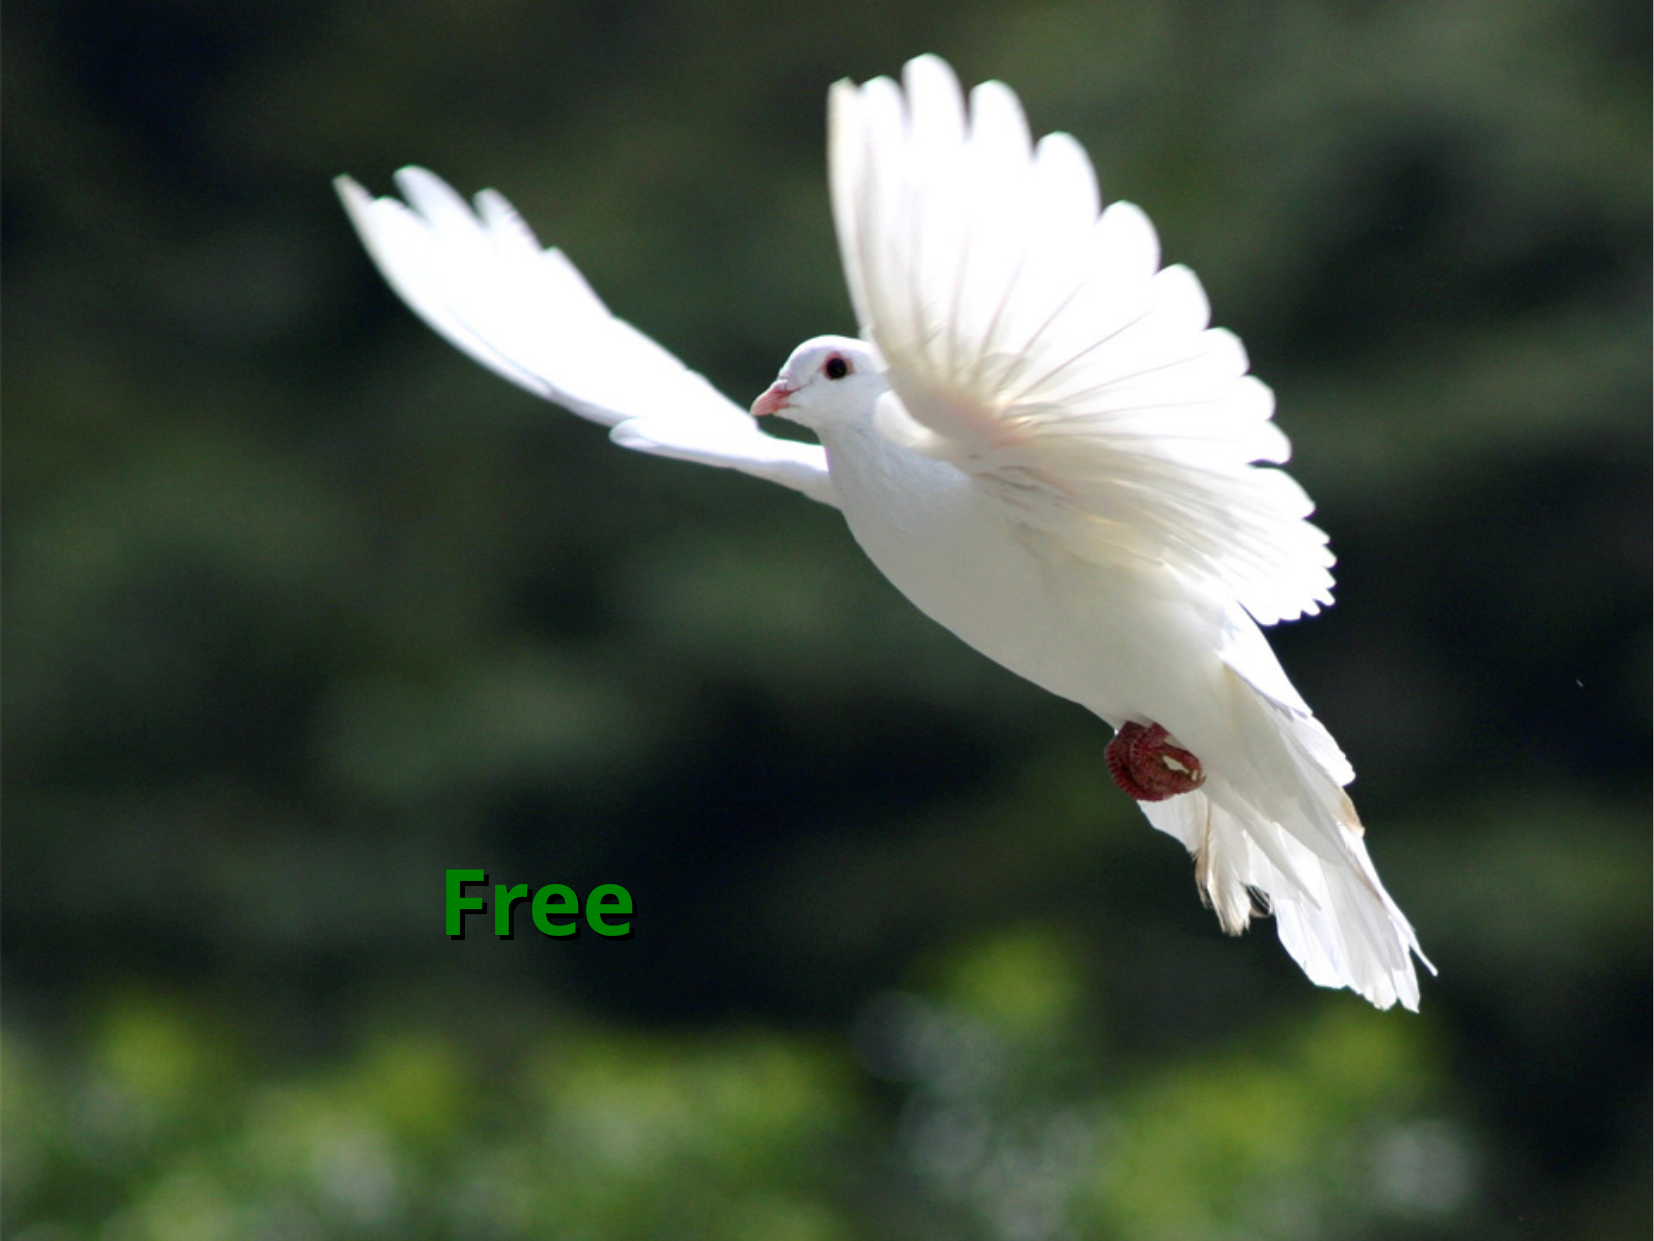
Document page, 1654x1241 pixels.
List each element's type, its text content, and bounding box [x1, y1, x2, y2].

picture [0, 0, 1654, 1241]
title Free [0, 766, 1241, 1034]
